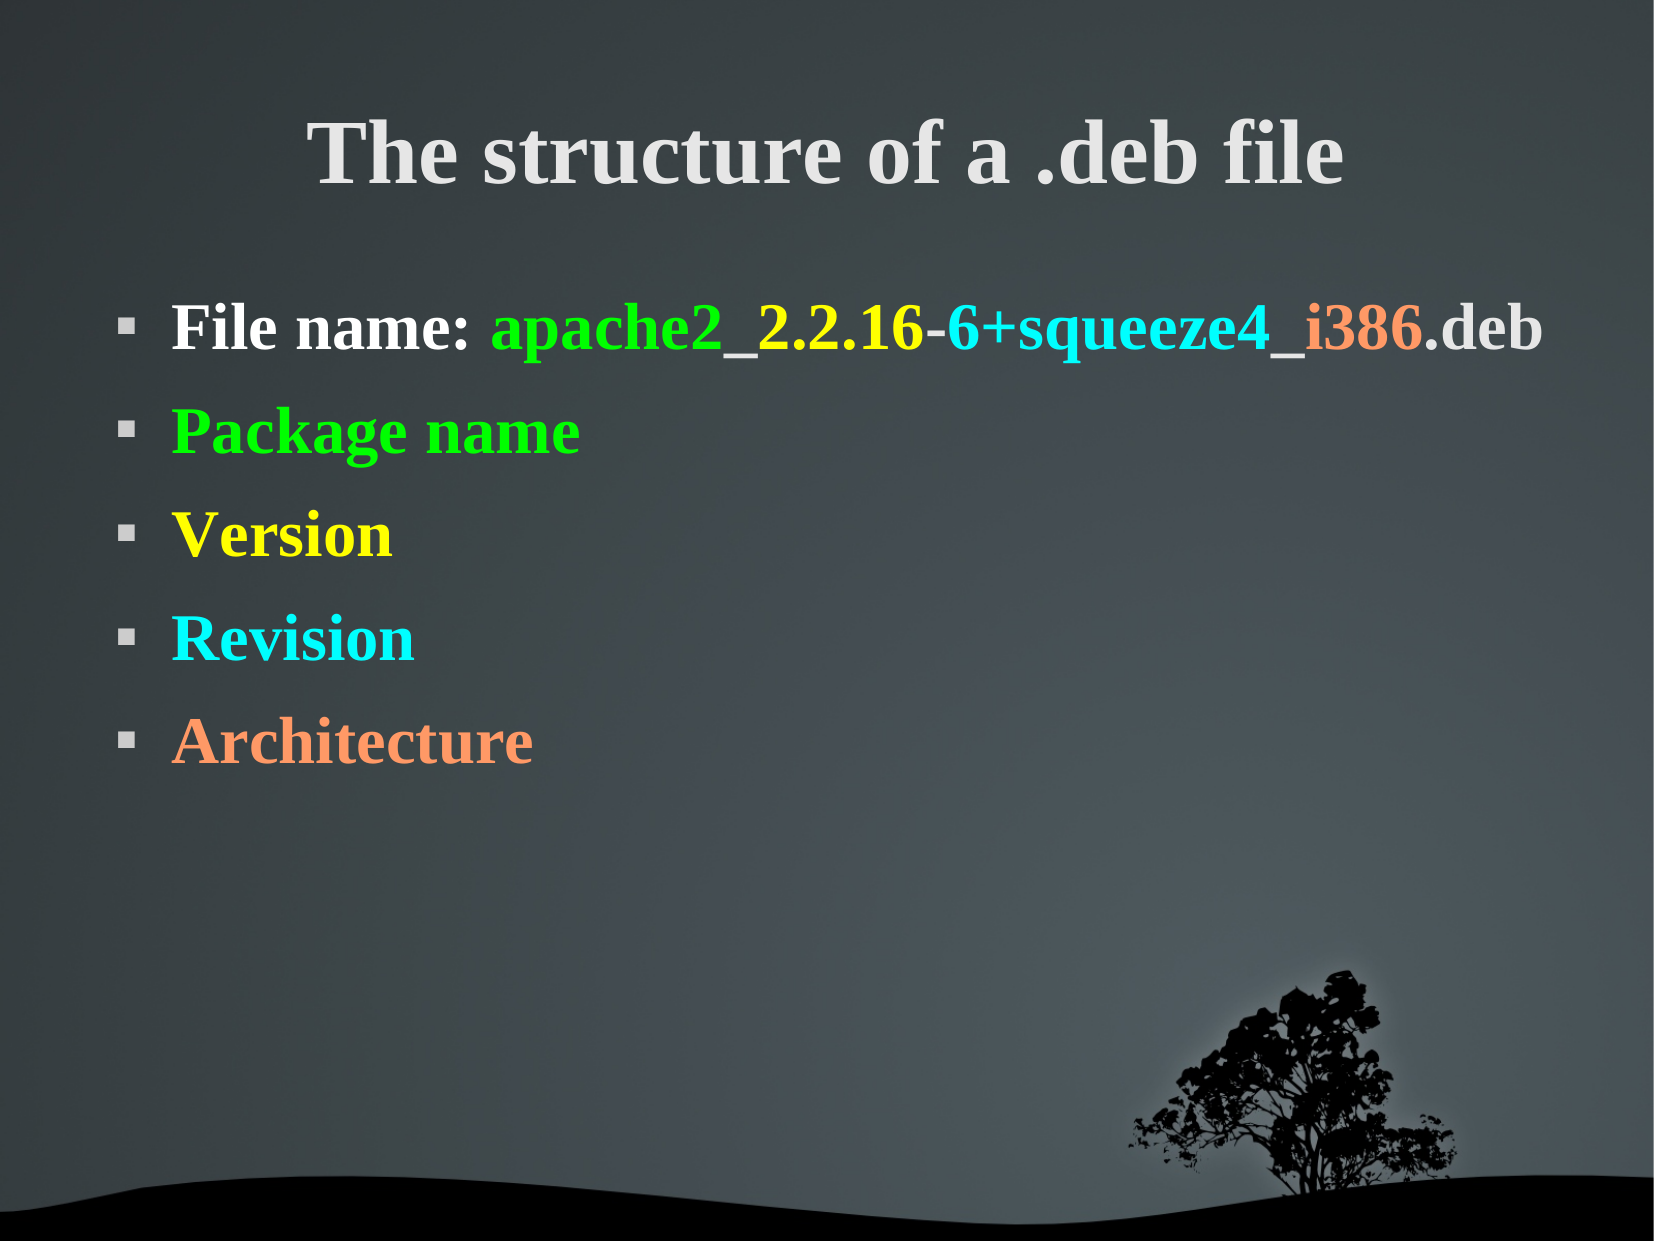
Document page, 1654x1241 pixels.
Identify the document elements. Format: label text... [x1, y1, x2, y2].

picture [0, 0, 1654, 1241]
list File name: apache2_2.2.16-6+squeeze4_i386.deb Package name Version Revision Architecture [82, 290, 1571, 1109]
title The structure of a .deb file [82, 49, 1571, 257]
